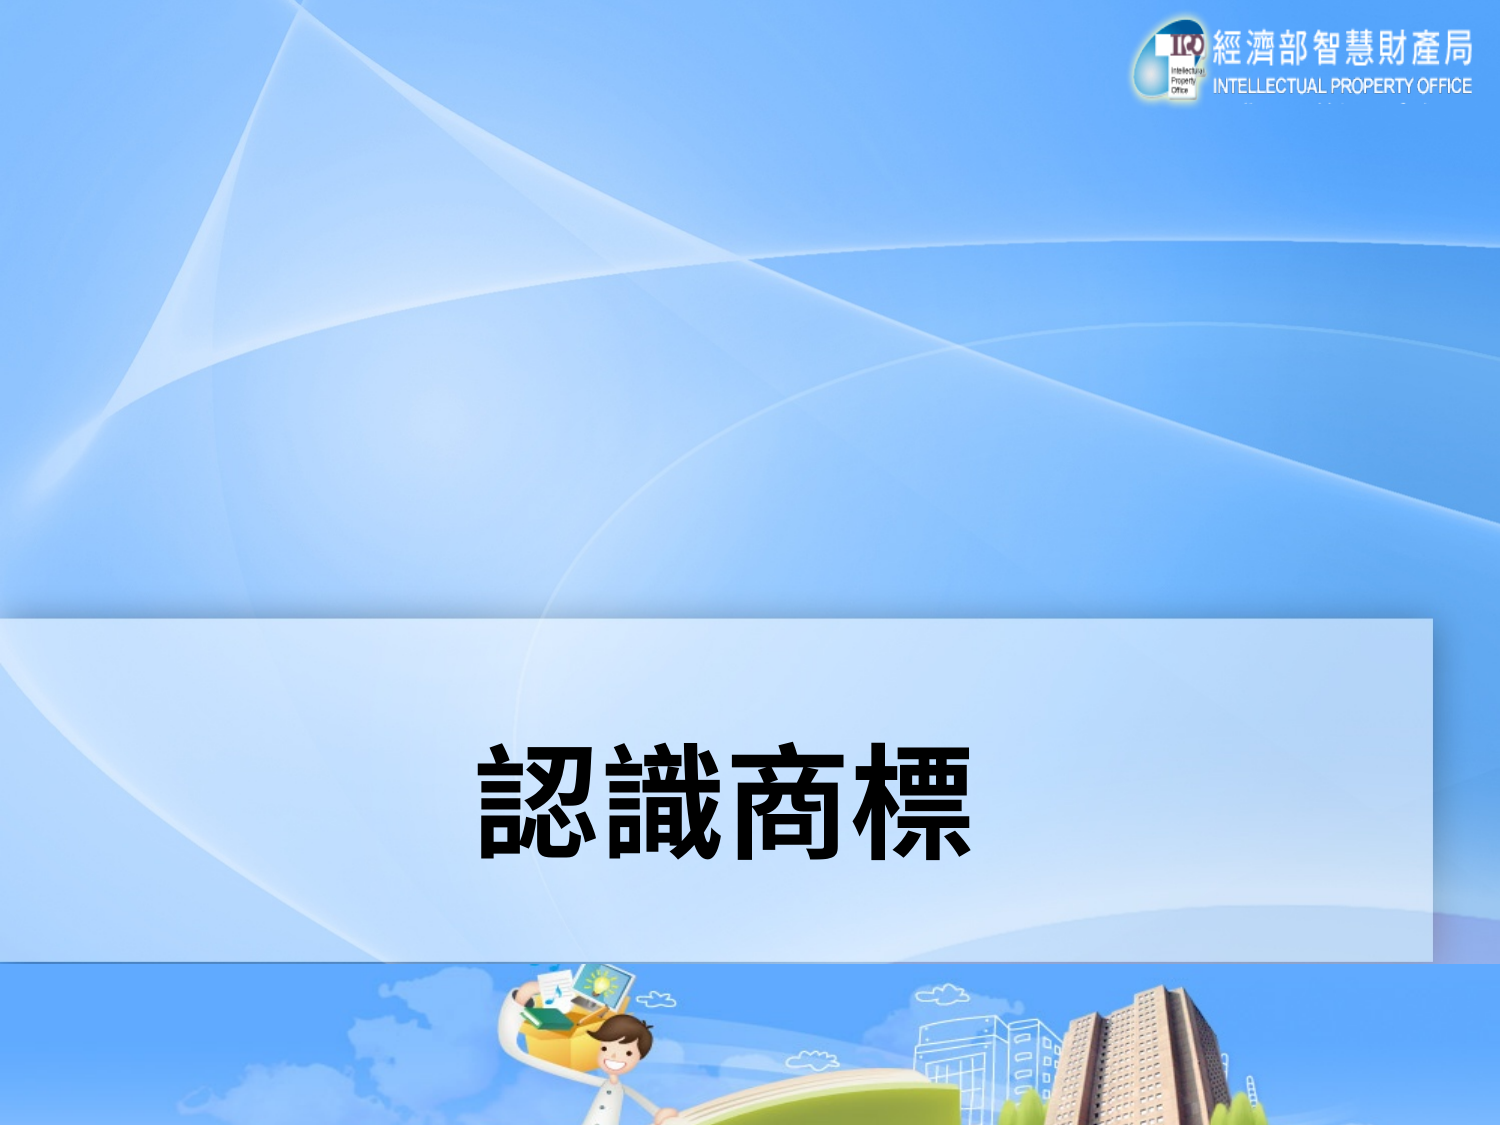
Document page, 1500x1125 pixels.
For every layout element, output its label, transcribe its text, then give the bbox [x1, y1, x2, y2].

title 認識商標 [475, 655, 1031, 883]
